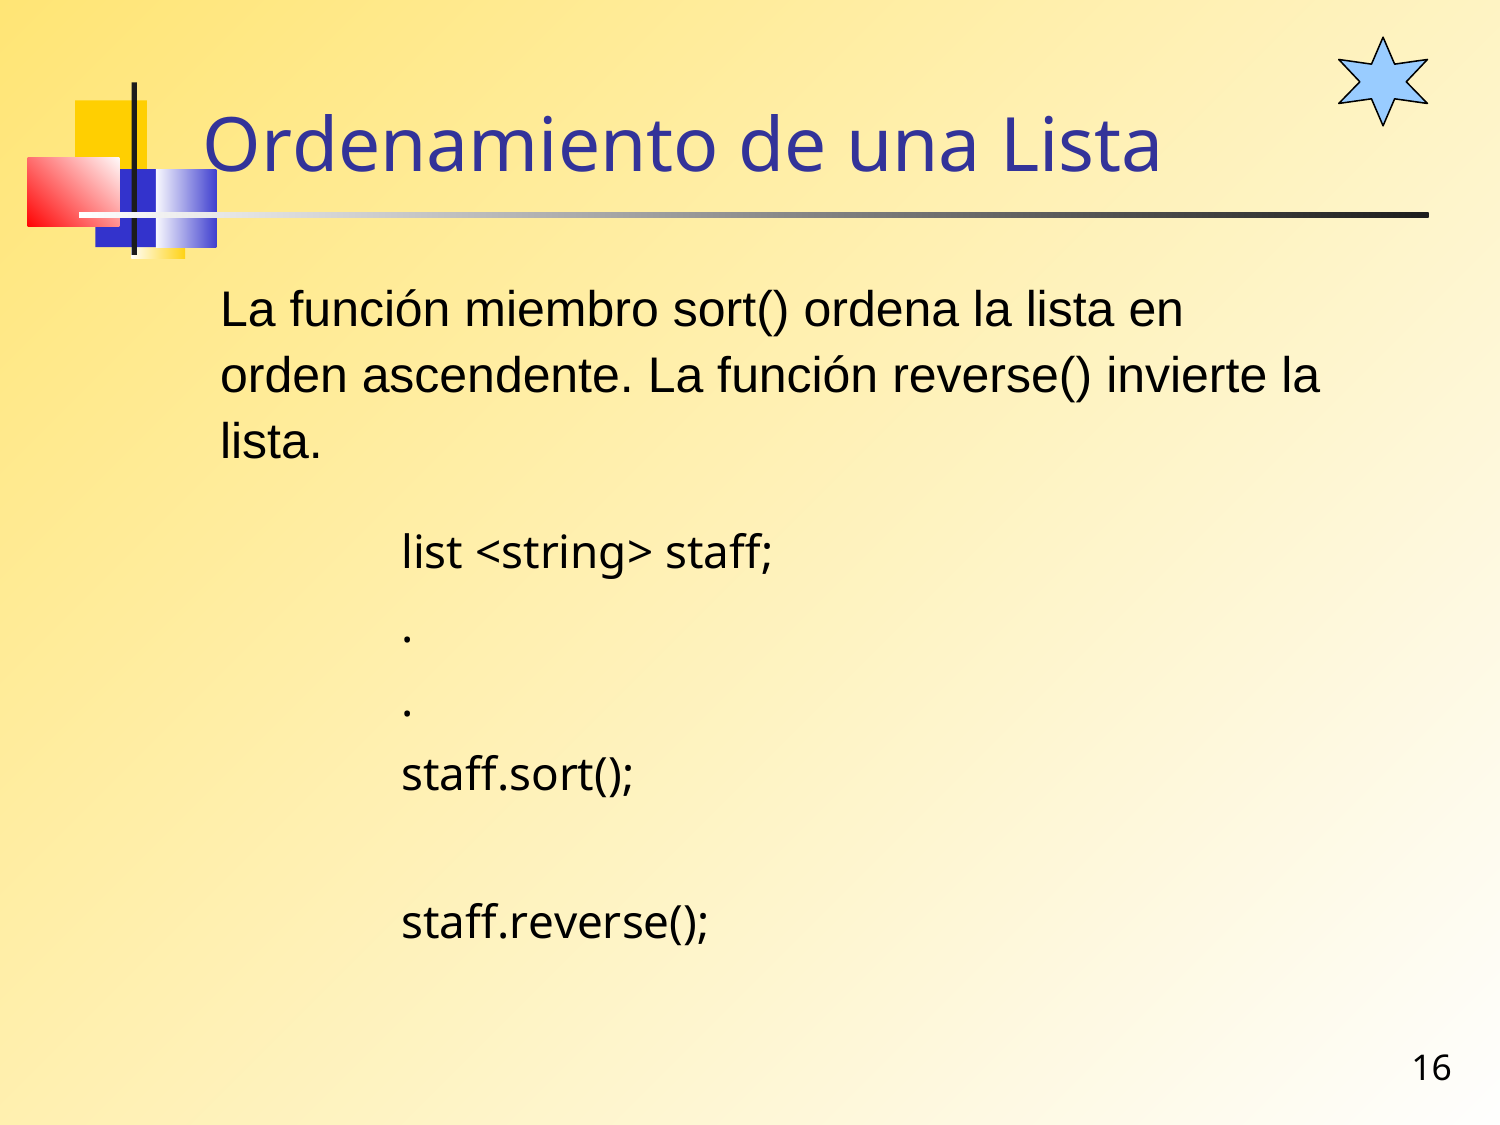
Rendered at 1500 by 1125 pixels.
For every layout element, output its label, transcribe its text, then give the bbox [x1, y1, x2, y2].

text_box La función miembro sort() ordena la lista en orden ascendente. La función reverse() invierte la lista. [187, 262, 1338, 476]
title Ordenamiento de una Lista [187, 37, 1466, 201]
text_box [1338, 37, 1428, 126]
list list <string> staff; . . staff.sort(); staff.reverse(); [362, 512, 1463, 1013]
